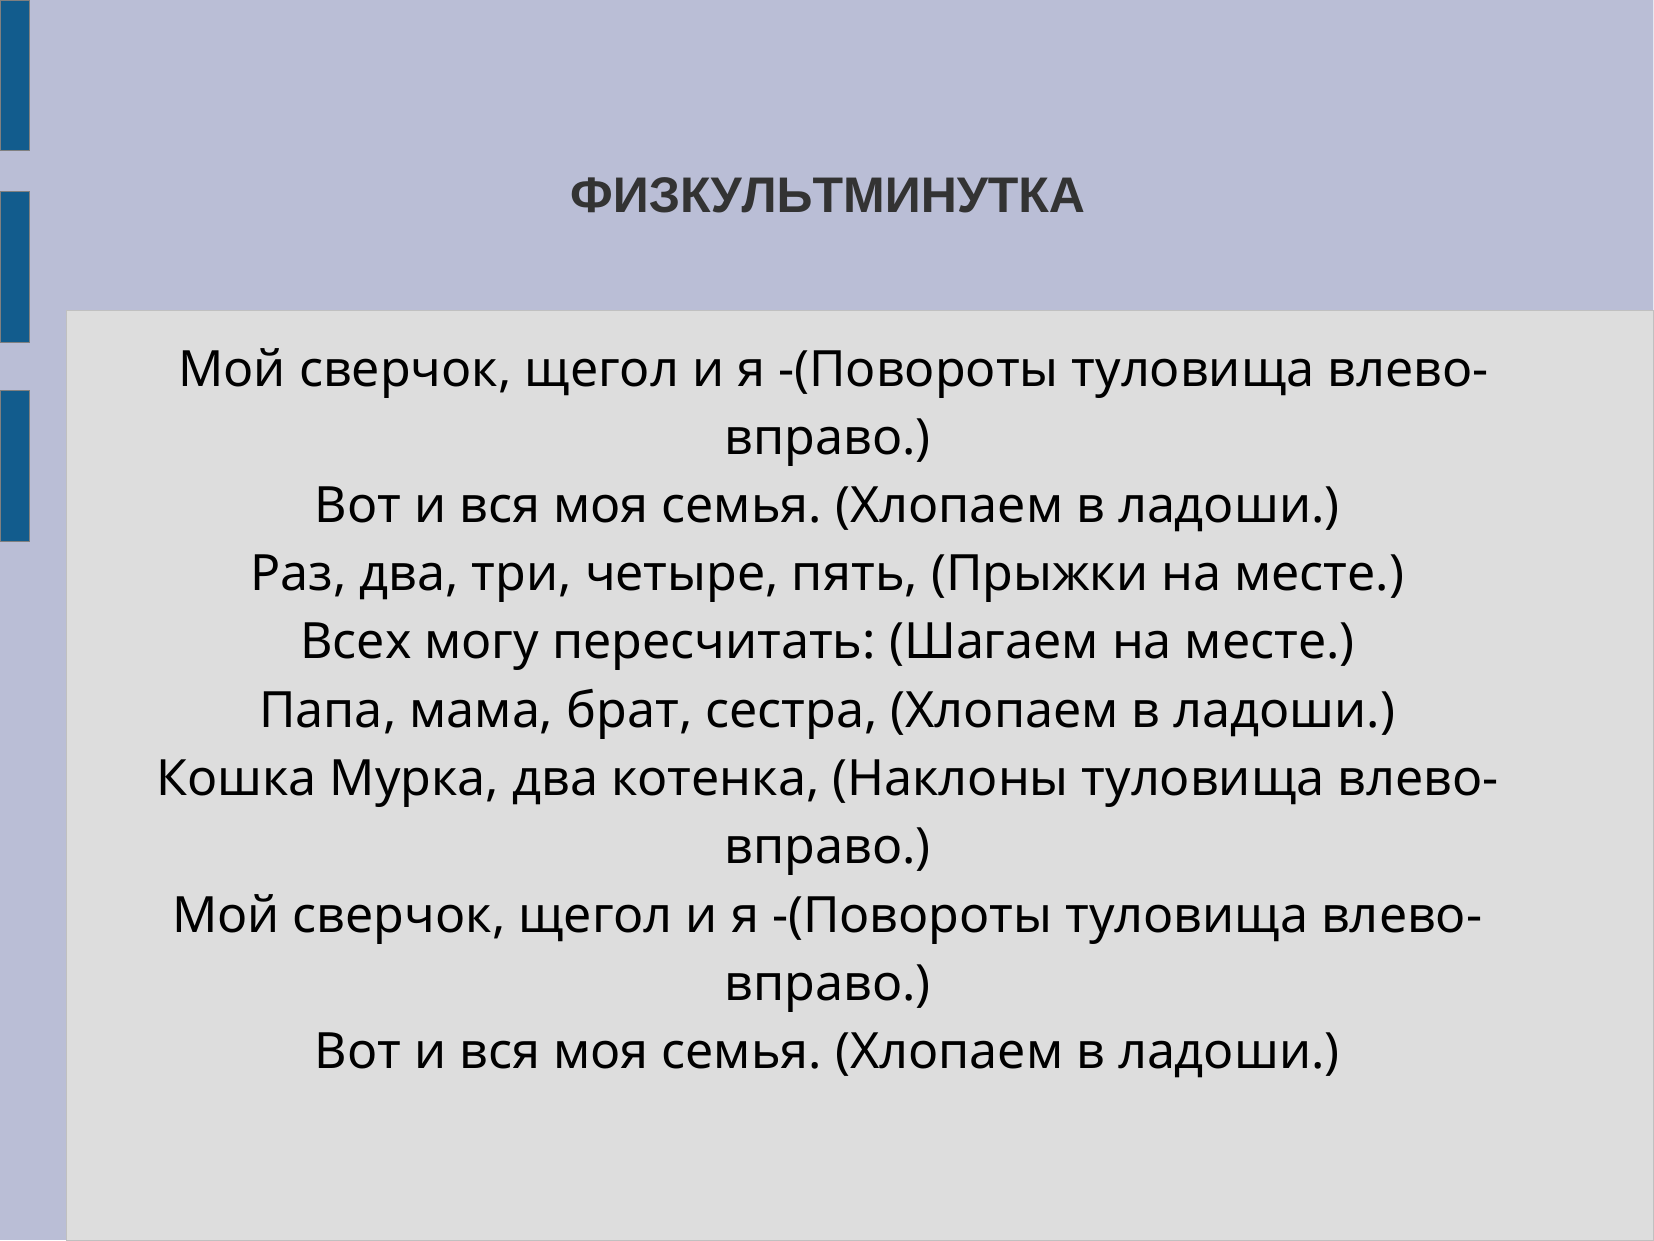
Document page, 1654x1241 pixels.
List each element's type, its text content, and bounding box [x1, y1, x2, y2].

title ФИЗКУЛЬТМИНУТКА [121, 91, 1534, 299]
subtitle Мой сверчок, щегол и я -(Повороты туловища влево-вправо.) Вот и вся моя семья. (Хлопаем в ладоши.) Раз, два, три, четыре, пять, (Прыжки на месте.) Всех могу пересчитать: (Шагаем на месте.) Папа, мама, брат, сестра, (Хлопаем в ладоши.) Кошка Мурка, два котенка, (Наклоны туловища влево-вправо.) Мой сверчок, щегол и я -(Повороты туловища влево-вправо.) Вот и вся моя семья. (Хлопаем в ладоши.) [121, 344, 1534, 1127]
